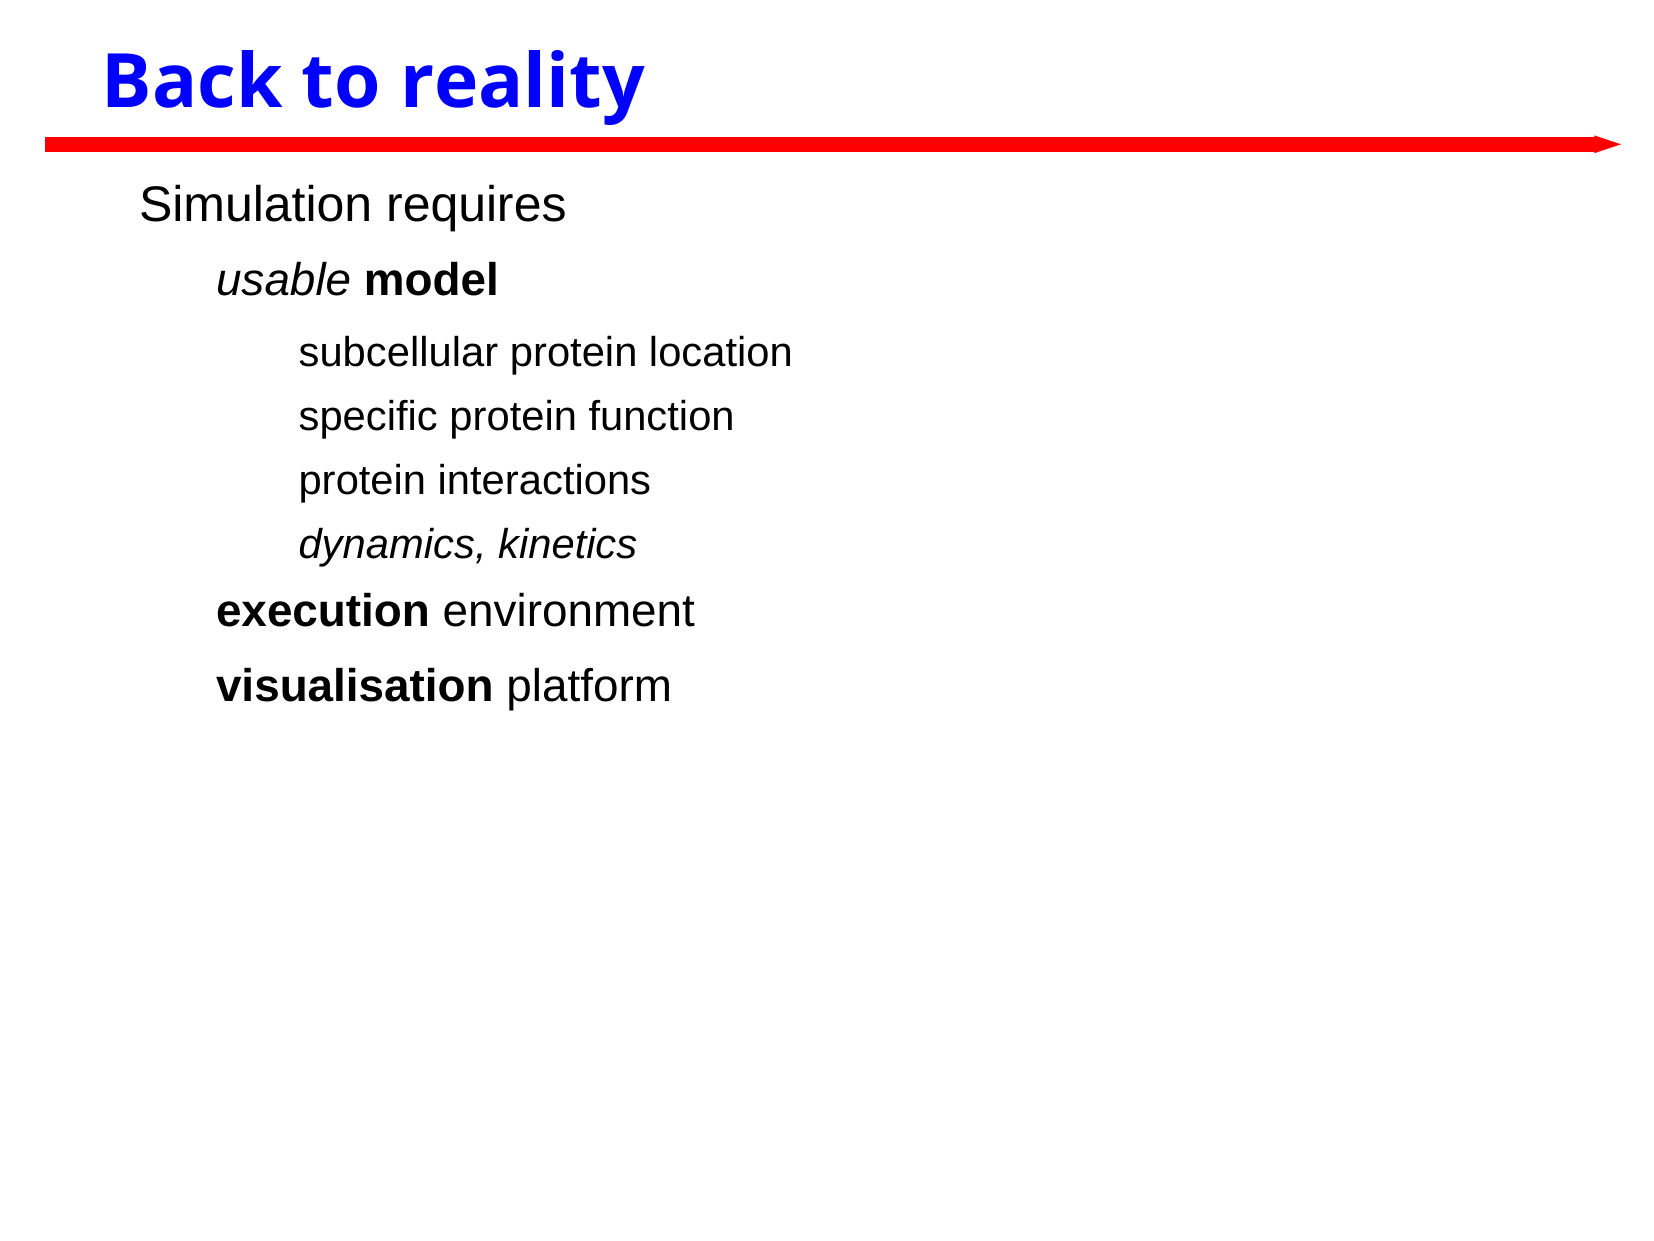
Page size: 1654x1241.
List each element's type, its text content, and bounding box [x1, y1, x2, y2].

title Back to reality [101, 27, 1514, 130]
list Simulation requires usable model subcellular protein location specific protein function protein interactions dynamics, kinetics execution environment visualisation platform [121, 175, 1534, 1127]
